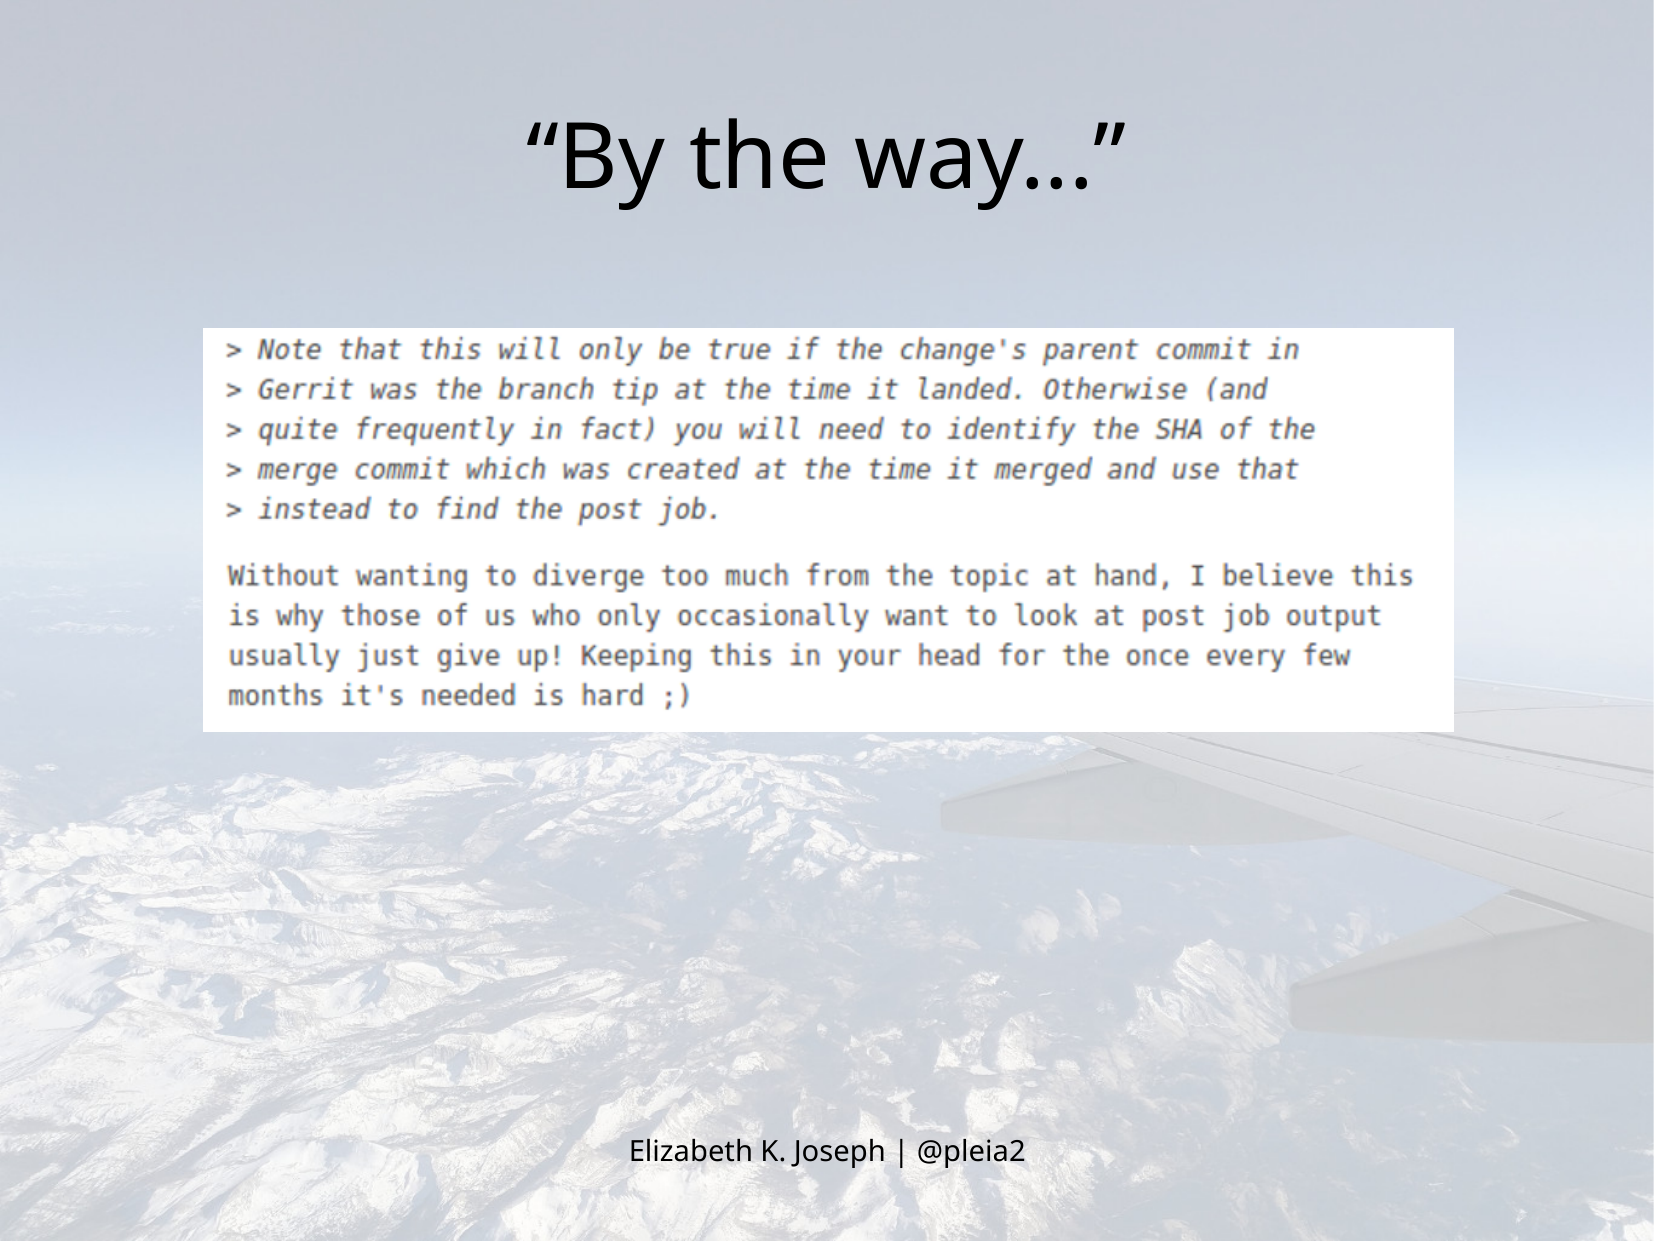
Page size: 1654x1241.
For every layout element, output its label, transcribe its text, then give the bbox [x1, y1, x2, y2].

picture [0, 0, 1654, 1241]
title “By the way...” [82, 49, 1571, 257]
